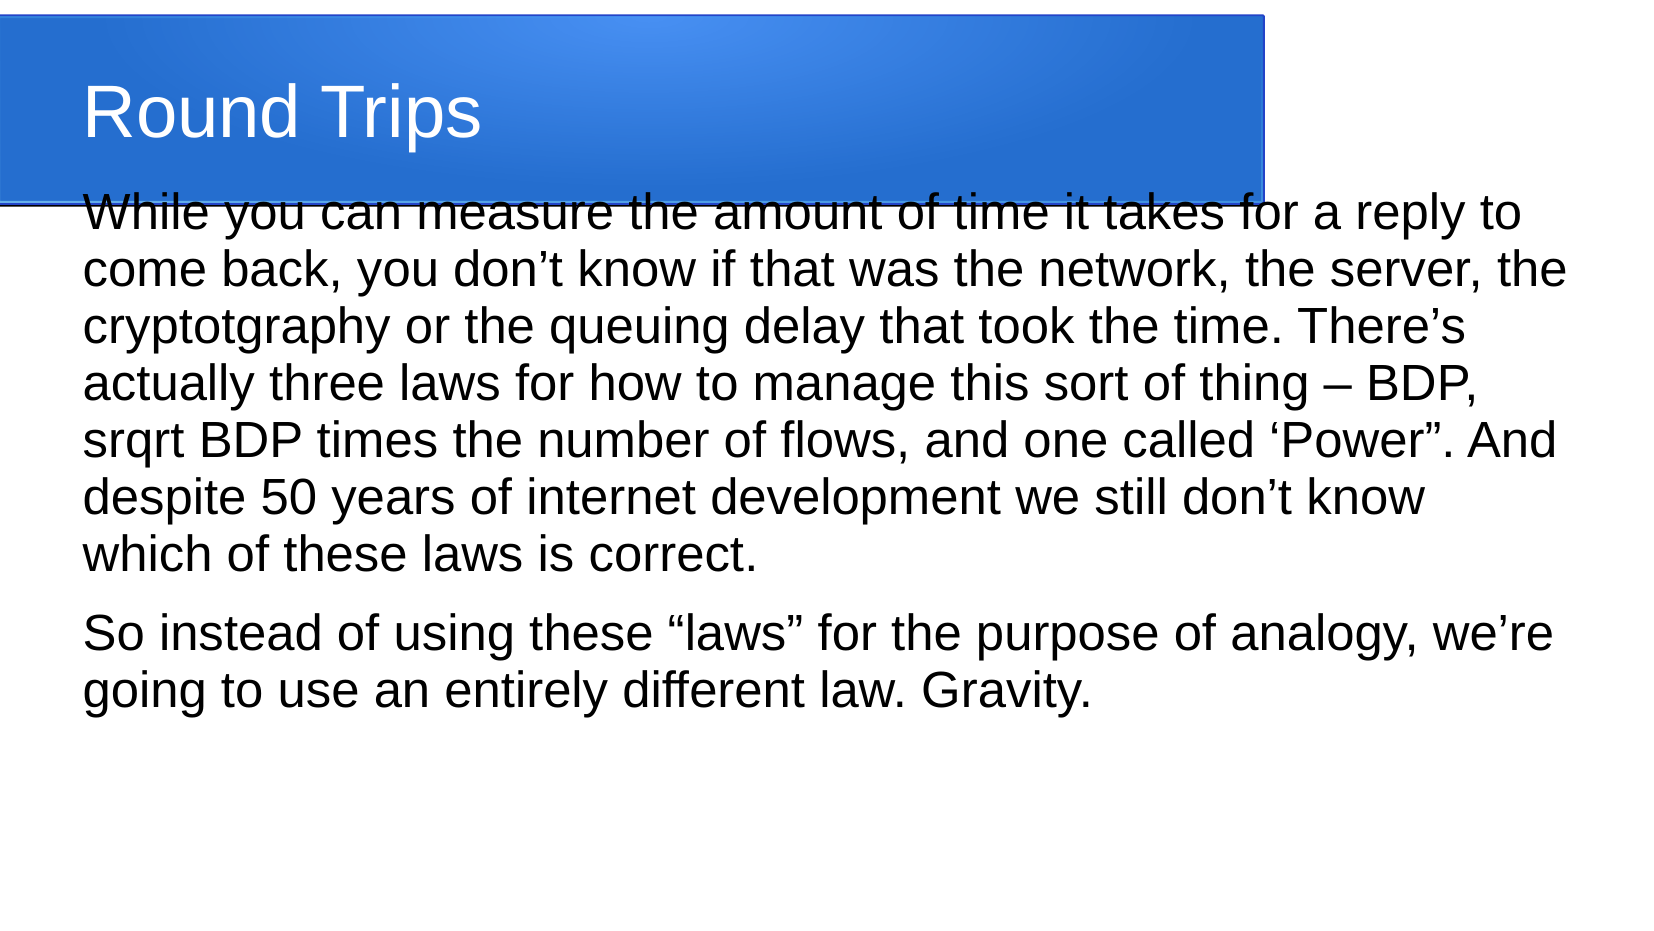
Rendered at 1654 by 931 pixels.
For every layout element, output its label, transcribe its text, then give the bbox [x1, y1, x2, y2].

list While you can measure the amount of time it takes for a reply to come back, you don’t know if that was the network, the server, the cryptotgraphy or the queuing delay that took the time. There’s actually three laws for how to manage this sort of thing – BDP, srqrt BDP times the number of flows, and one called ‘Power”. And despite 50 years of internet development we still don’t know which of these laws is correct. So instead of using these “laws” for the purpose of analogy, we’re going to use an entirely different law. Gravity. [82, 183, 1571, 723]
title Round Trips [82, 35, 1235, 183]
